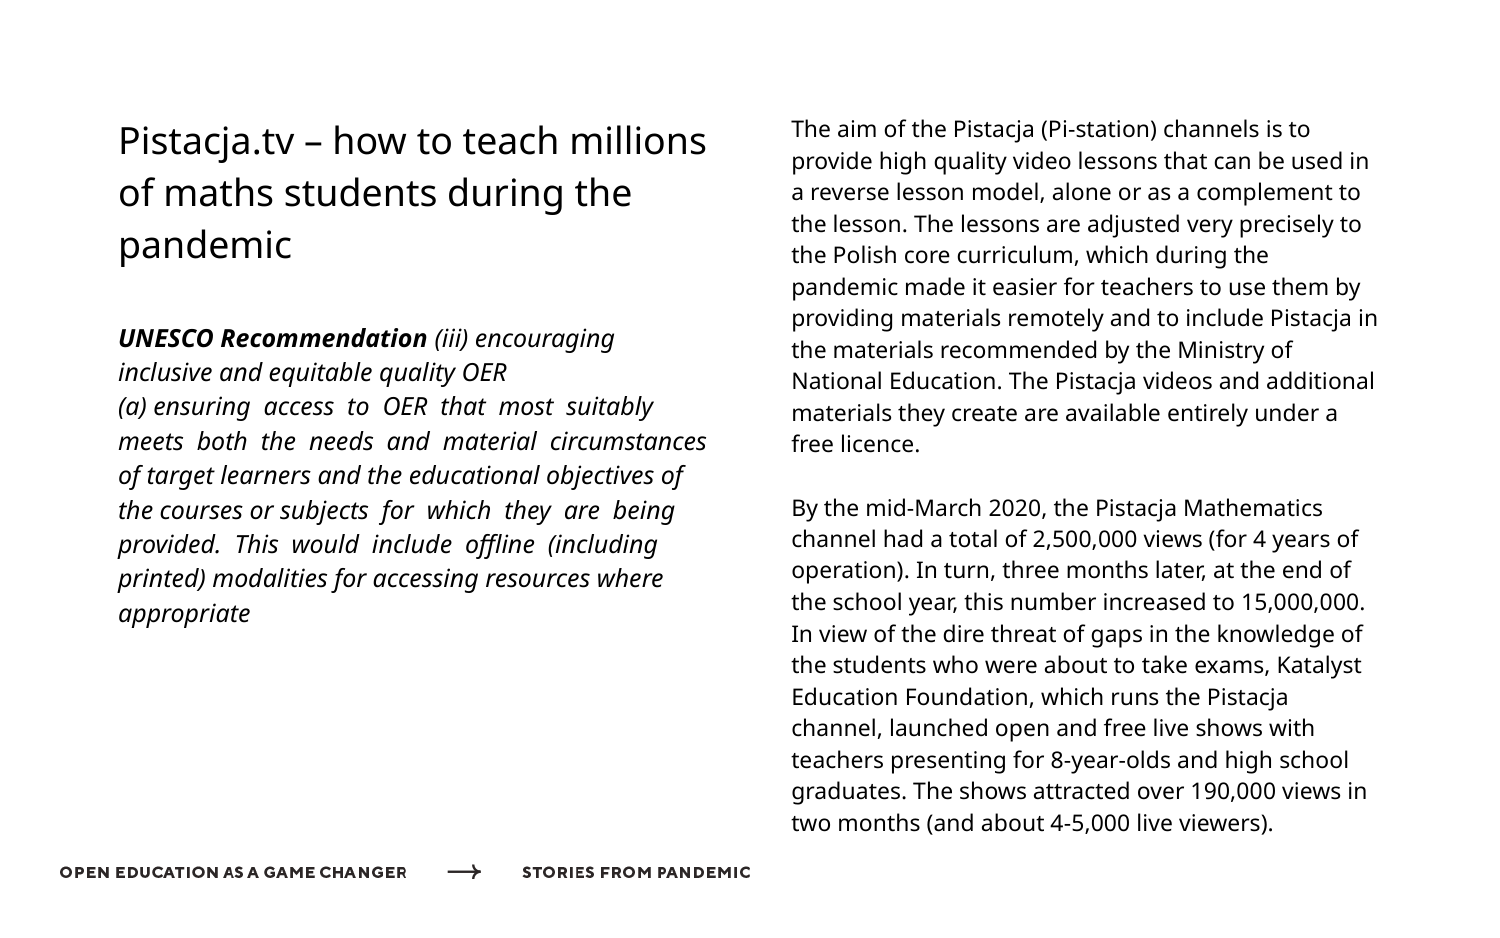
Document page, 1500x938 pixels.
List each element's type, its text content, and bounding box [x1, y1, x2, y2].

list The aim of the Pistacja (Pi-station) channels is to provide high quality video lessons that can be used in a reverse lesson model, alone or as a complement to the lesson. The lessons are adjusted very precisely to the Polish core curriculum, which during the pandemic made it easier for teachers to use them by providing materials remotely and to include Pistacja in the materials recommended by the Ministry of National Education. The Pistacja videos and additional materials they create are available entirely under a free licence. By the mid-March 2020, the Pistacja Mathematics channel had a total of 2,500,000 views (for 4 years of operation). In turn, three months later, at the end of the school year, this number increased to 15,000,000. In view of the dire threat of gaps in the knowledge of the students who were about to take exams, Katalyst Education Foundation, which runs the Pistacja channel, launched open and free live shows with teachers presenting for 8-year-olds and high school graduates. The shows attracted over 190,000 views in two months (and about 4-5,000 live viewers). [791, 110, 1382, 770]
list Pistacja.tv – how to teach millions of maths students during the pandemic UNESCO Recommendation (iii) encouraging inclusive and equitable quality OER (a) ensuring access to OER that most suitably meets both the needs and material circumstances of target learners and the educational objectives of the courses or subjects for which they are being provided. This would include offline (including printed) modalities for accessing resources where appropriate [118, 110, 709, 770]
picture [59, 799, 750, 879]
